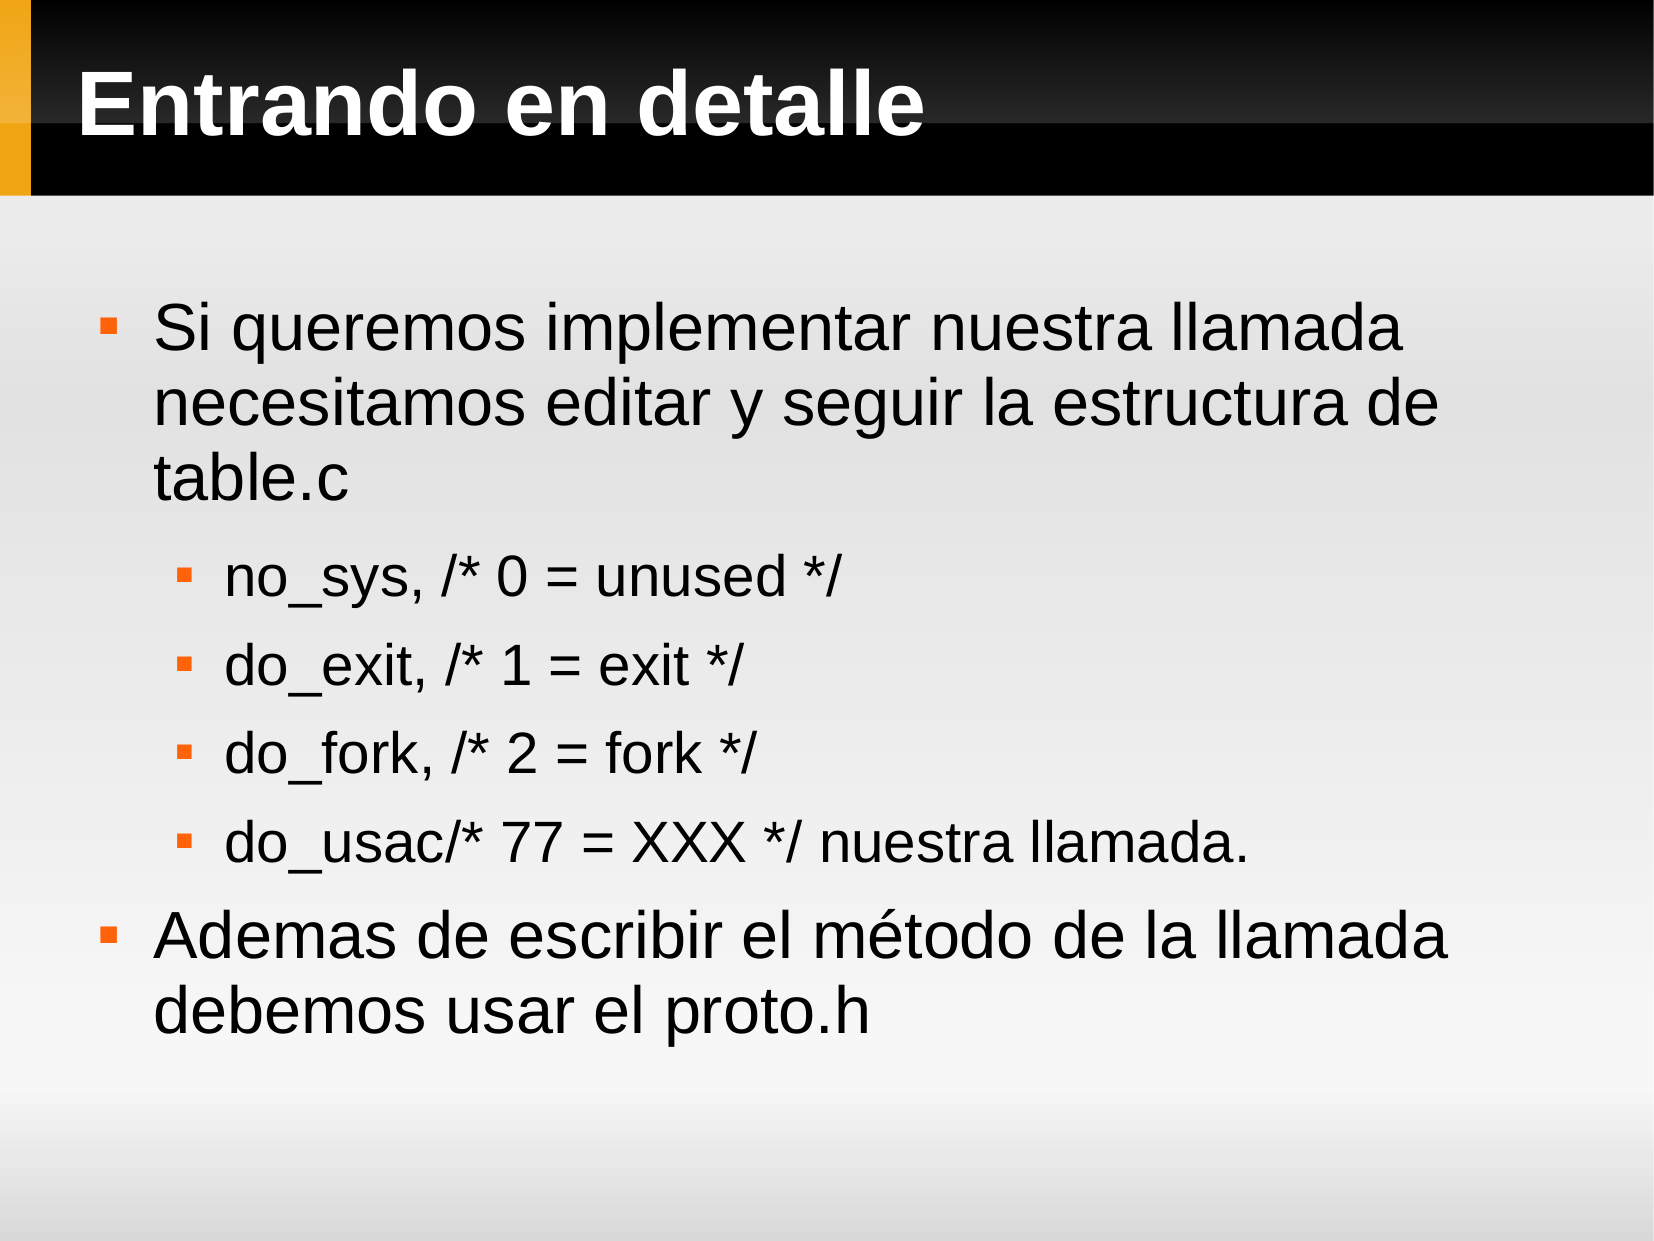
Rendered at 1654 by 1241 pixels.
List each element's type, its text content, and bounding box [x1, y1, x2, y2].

title Entrando en detalle [76, 7, 1565, 200]
picture [0, 0, 1654, 1241]
list Si queremos implementar nuestra llamada necesitamos editar y seguir la estructura de table.c no_sys, /* 0 = unused */ do_exit, /* 1 = exit */ do_fork, /* 2 = fork */ do_usac/* 77 = XXX */ nuestra llamada. Ademas de escribir el método de la llamada debemos usar el proto.h [82, 290, 1571, 1094]
